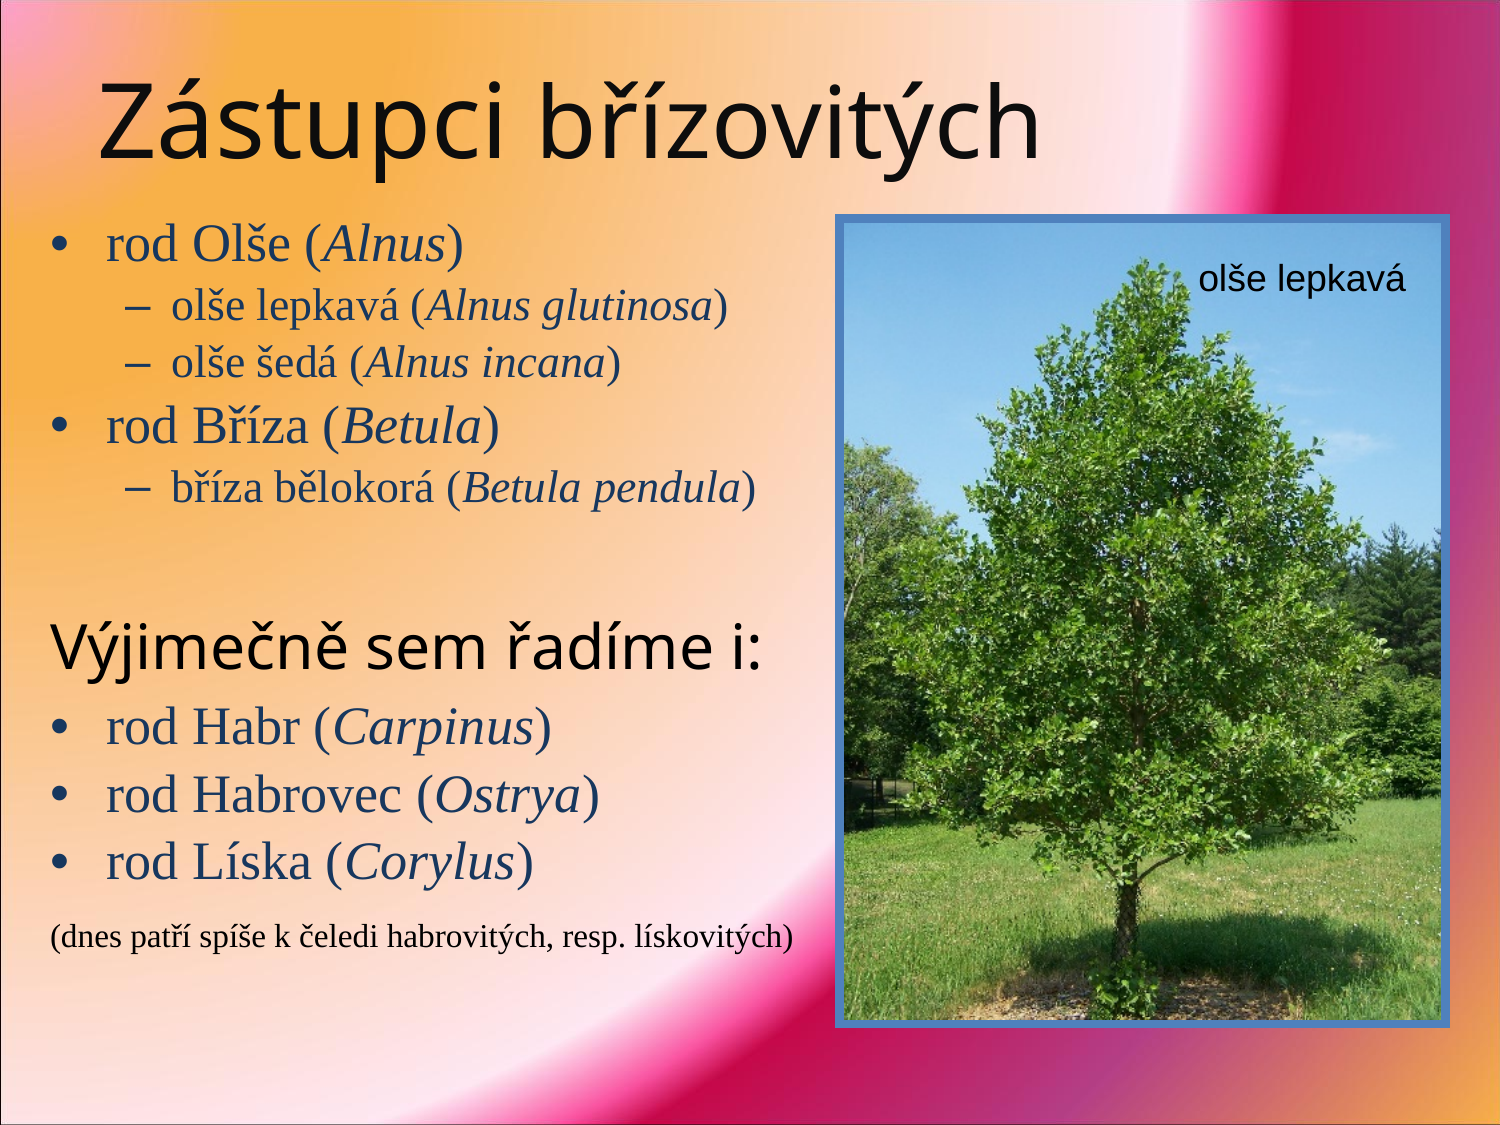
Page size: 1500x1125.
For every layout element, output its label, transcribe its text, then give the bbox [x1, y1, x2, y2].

text_box Zástupci břízovitých [37, 23, 1105, 211]
picture [0, 0, 1500, 1125]
list rod Olše (Alnus) olše lepkavá (Alnus glutinosa) olše šedá (Alnus incana) rod Bříza (Betula) bříza bělokorá (Betula pendula) Výjimečně sem řadíme i: rod Habr (Carpinus) rod Habrovec (Ostrya) rod Líska (Corylus) (dnes patří spíše k čeledi habrovitých, resp. lískovitých) [35, 210, 868, 1055]
text_box olše lepkavá [1183, 246, 1430, 307]
